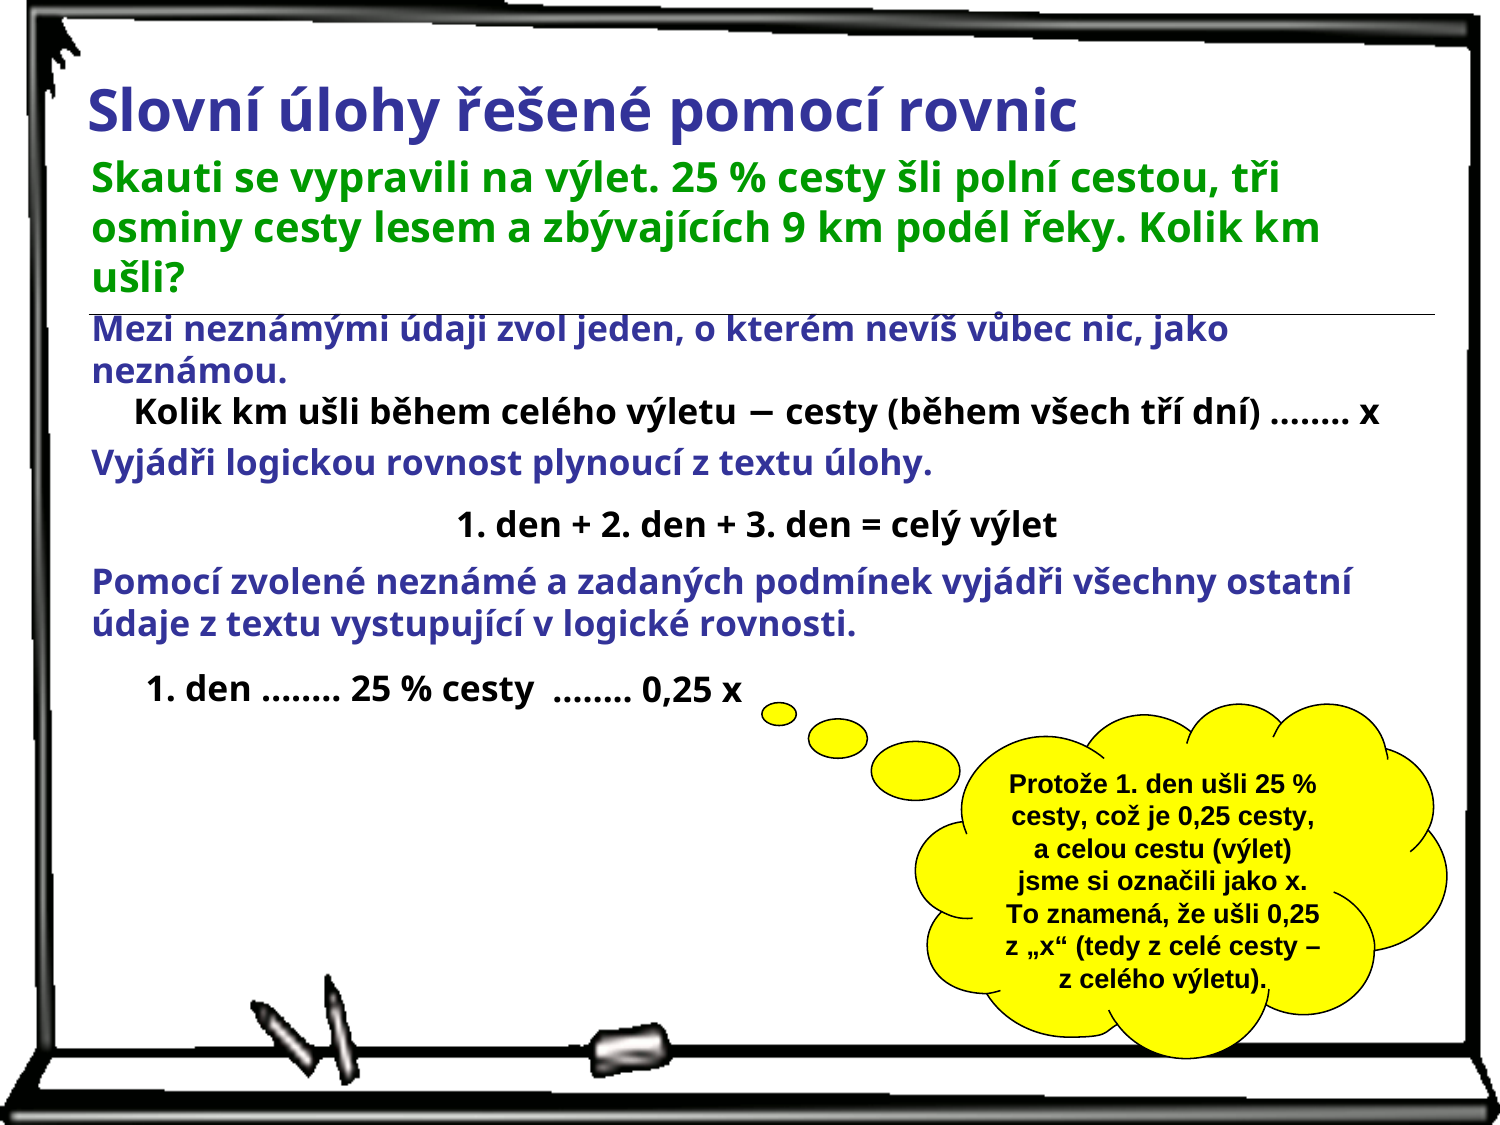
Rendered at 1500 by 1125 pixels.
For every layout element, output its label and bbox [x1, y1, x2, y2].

text_box [1202, 576, 1210, 587]
text_box [541, 326, 549, 337]
text_box [429, 326, 437, 337]
text_box [762, 579, 769, 590]
text_box [1190, 172, 1199, 187]
text_box [602, 621, 610, 627]
text_box [622, 579, 630, 590]
text_box [553, 172, 561, 185]
text_box [76, 172, 1431, 280]
text_box [435, 621, 442, 627]
text_box [130, 659, 999, 726]
text_box [76, 576, 1438, 627]
text_box [1233, 579, 1241, 590]
text_box [217, 368, 224, 374]
text_box [701, 326, 709, 337]
text_box [205, 368, 212, 374]
text_box [988, 174, 998, 187]
text_box [520, 323, 528, 334]
text_box [722, 621, 730, 627]
text_box [1018, 326, 1025, 337]
text_box [1163, 174, 1173, 187]
text_box [733, 323, 739, 330]
text_box [1099, 173, 1108, 178]
text_box [275, 579, 283, 590]
picture [0, 0, 1500, 1125]
text_box [72, 54, 1341, 162]
text_box [783, 579, 791, 590]
text_box [407, 323, 414, 337]
text_box [148, 181, 156, 188]
text_box [322, 172, 330, 183]
text_box [918, 576, 924, 583]
text_box [808, 718, 868, 759]
text_box [580, 621, 588, 627]
text_box [1214, 326, 1222, 337]
text_box [995, 323, 1002, 337]
text_box [160, 368, 167, 374]
text_box [1193, 323, 1199, 330]
text_box [76, 323, 1438, 374]
text_box [613, 173, 622, 178]
text_box [577, 172, 585, 183]
text_box [765, 621, 772, 627]
text_box [807, 173, 816, 178]
text_box [76, 385, 1438, 487]
text_box [76, 498, 1438, 549]
text_box [253, 576, 261, 587]
text_box [1021, 579, 1029, 590]
text_box [968, 576, 976, 587]
text_box [870, 172, 878, 183]
text_box [123, 172, 129, 179]
text_box [174, 172, 183, 187]
text_box [1079, 576, 1087, 587]
text_box [298, 172, 306, 185]
text_box [517, 181, 525, 188]
text_box [121, 621, 129, 627]
text_box [120, 579, 128, 590]
text_box [239, 368, 247, 374]
text_box [963, 174, 972, 187]
text_box [615, 326, 623, 337]
text_box [689, 576, 697, 587]
text_box [871, 741, 960, 801]
text_box [391, 181, 399, 188]
text_box [263, 173, 272, 178]
text_box [947, 576, 955, 587]
text_box [417, 172, 425, 185]
text_box [104, 323, 111, 335]
text_box [177, 579, 185, 590]
text_box [347, 174, 356, 187]
text_box [330, 323, 338, 334]
text_box [99, 368, 106, 374]
text_box [805, 579, 813, 590]
text_box [787, 621, 795, 627]
text_box [914, 323, 922, 334]
text_box [973, 323, 981, 334]
text_box [915, 704, 1447, 1059]
